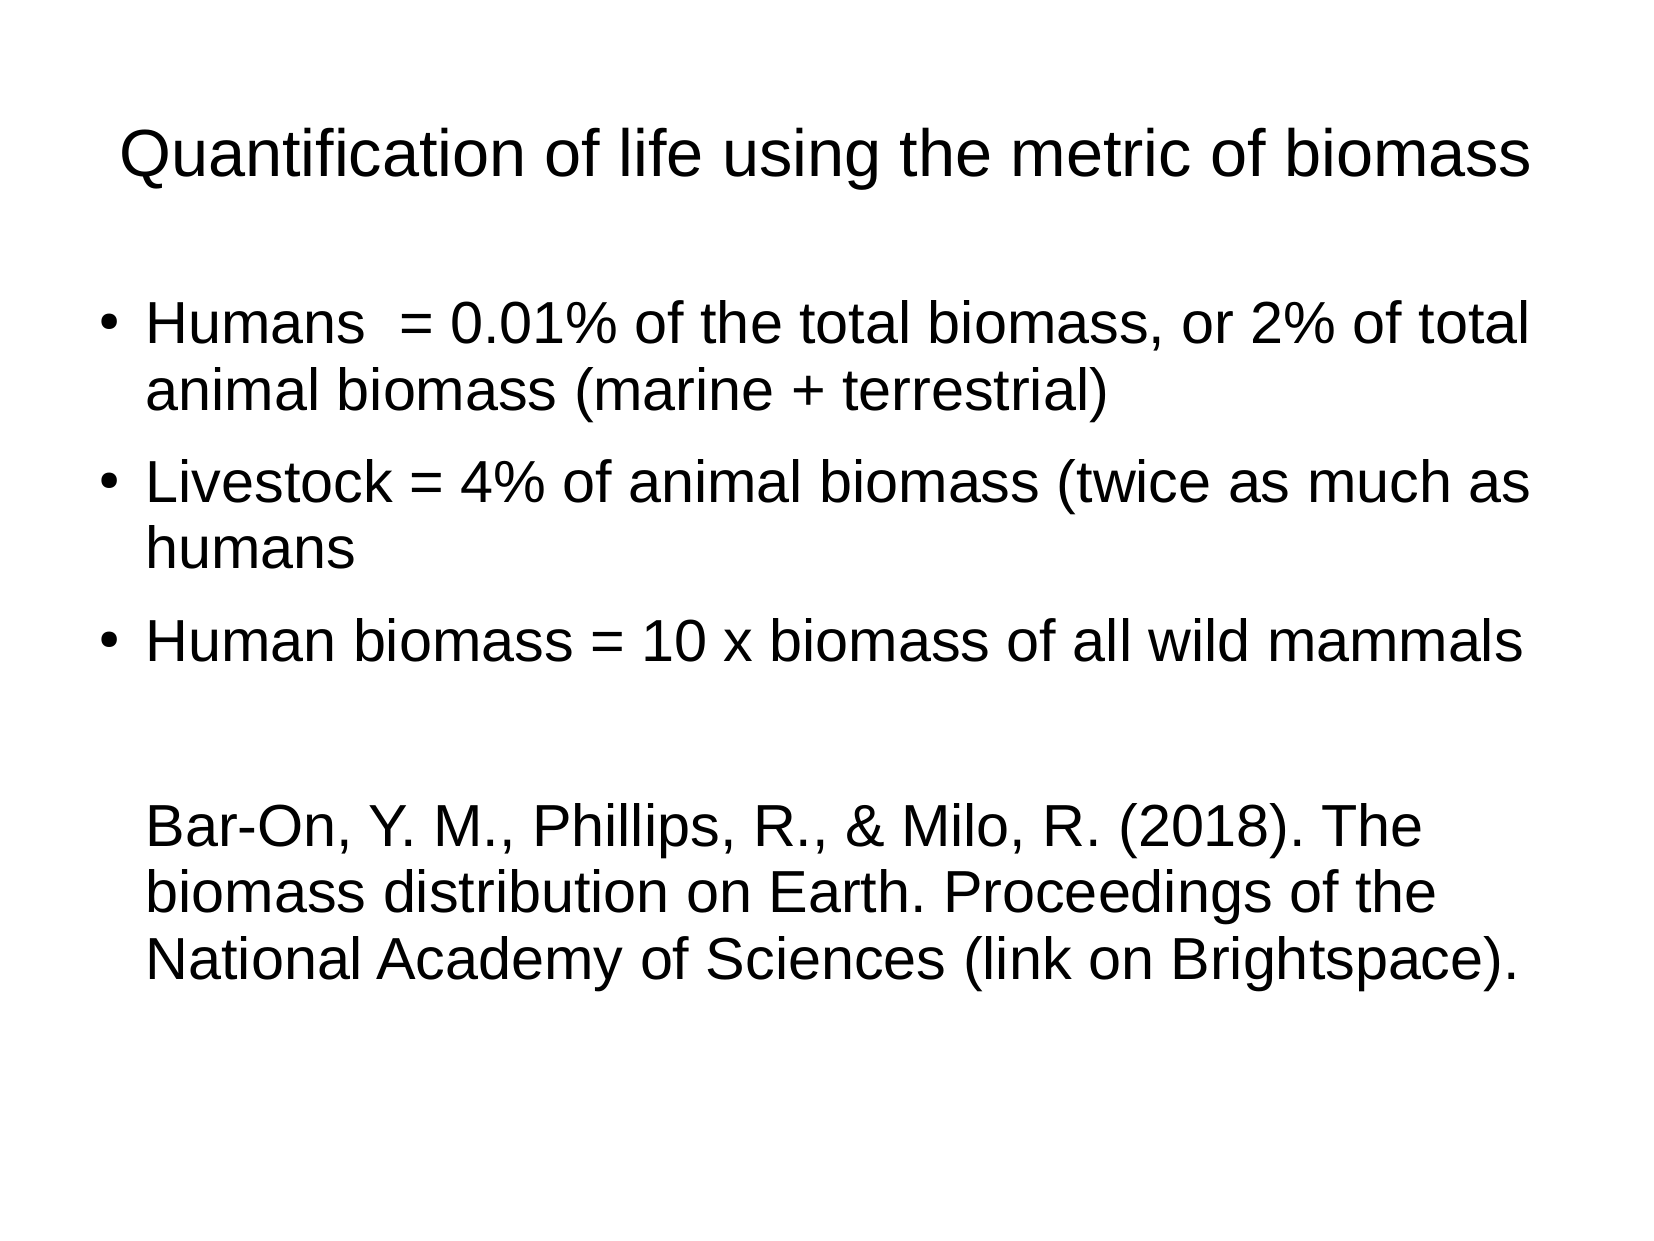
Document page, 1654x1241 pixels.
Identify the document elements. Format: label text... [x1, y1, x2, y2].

title Quantification of life using the metric of biomass [82, 49, 1571, 257]
list Humans = 0.01% of the total biomass, or 2% of total animal biomass (marine + terrestrial) Livestock = 4% of animal biomass (twice as much as humans Human biomass = 10 x biomass of all wild mammals Bar-On, Y. M., Phillips, R., & Milo, R. (2018). The biomass distribution on Earth. Proceedings of the National Academy of Sciences (link on Brightspace). [82, 290, 1538, 1010]
